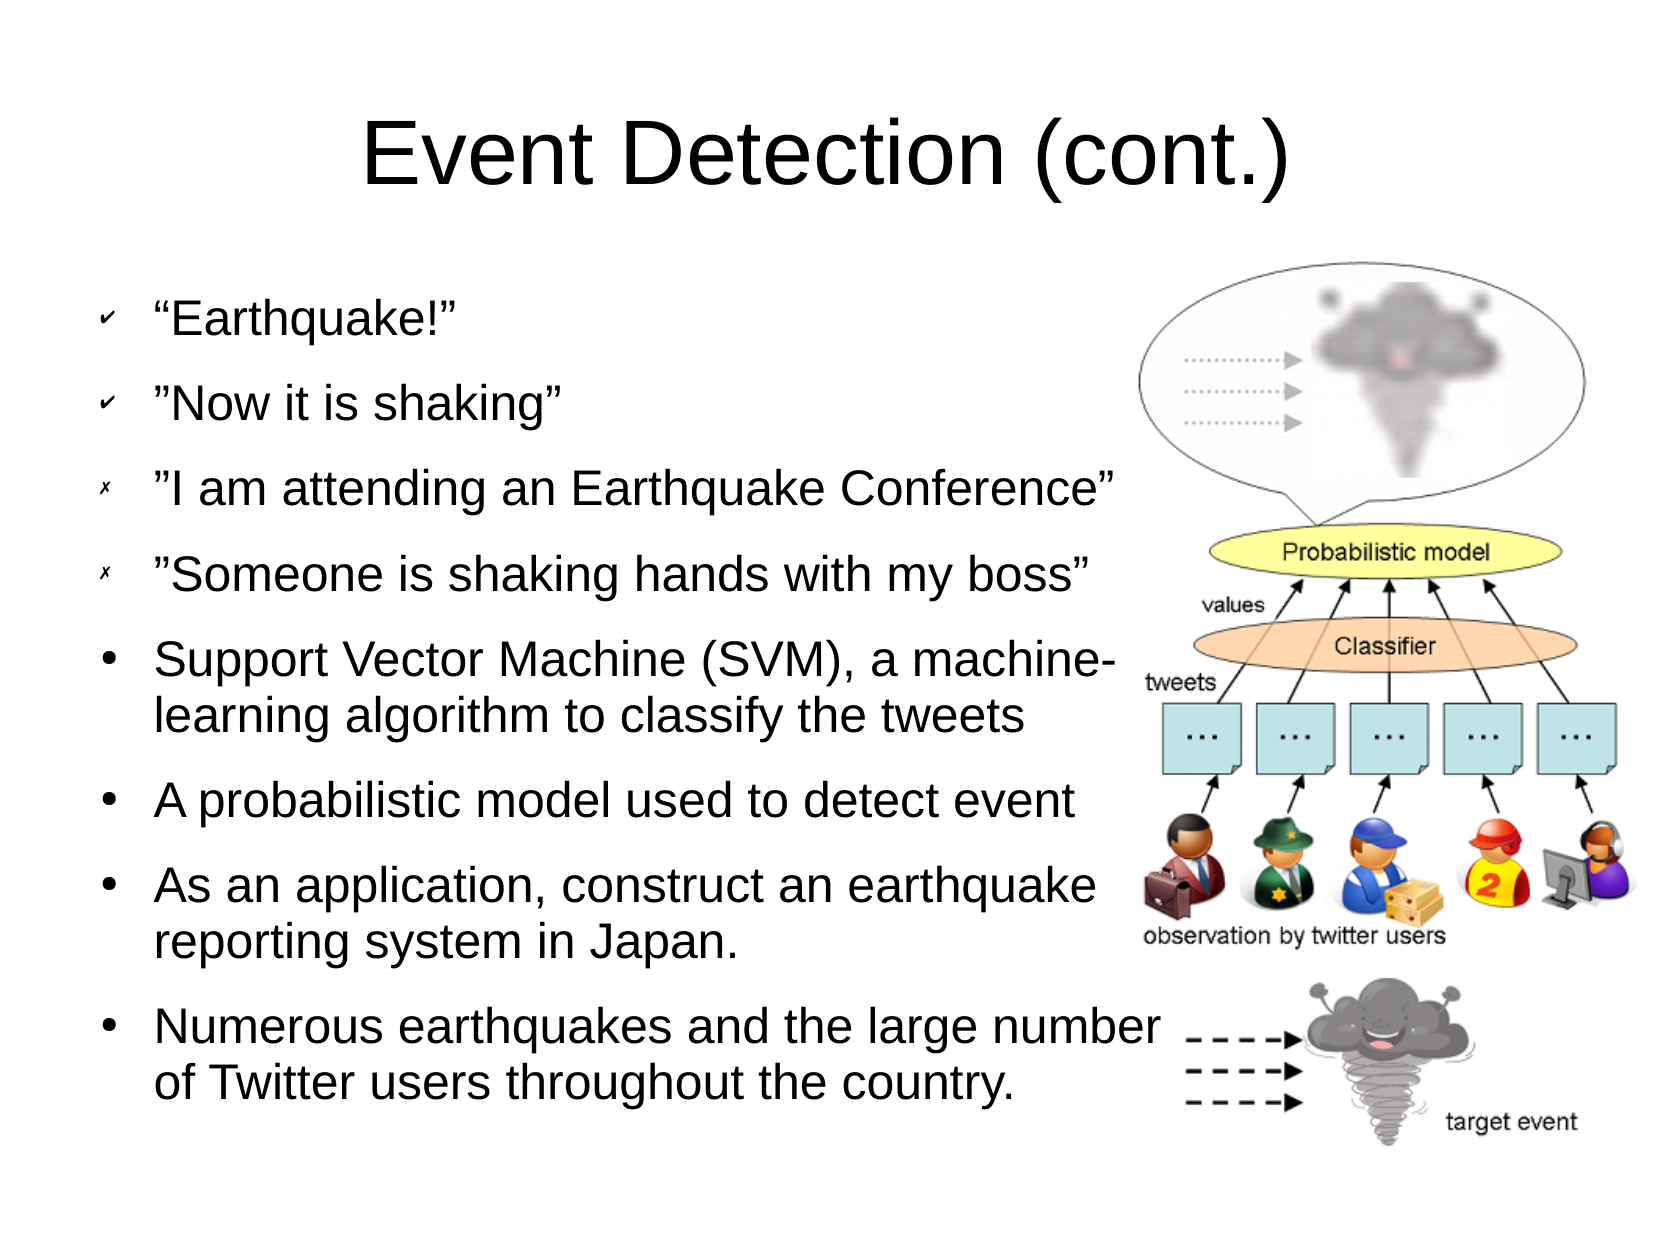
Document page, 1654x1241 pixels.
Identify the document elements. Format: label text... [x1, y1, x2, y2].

title Event Detection (cont.) [82, 49, 1571, 257]
list “Earthquake!” ”Now it is shaking” ”I am attending an Earthquake Conference” ”Someone is shaking hands with my boss” Support Vector Machine (SVM), a machine- learning algorithm to classify the tweets A probabilistic model used to detect event As an application, construct an earthquake reporting system in Japan. Numerous earthquakes and the large number of Twitter users throughout the country. [82, 290, 1571, 1110]
picture [1125, 251, 1638, 1163]
